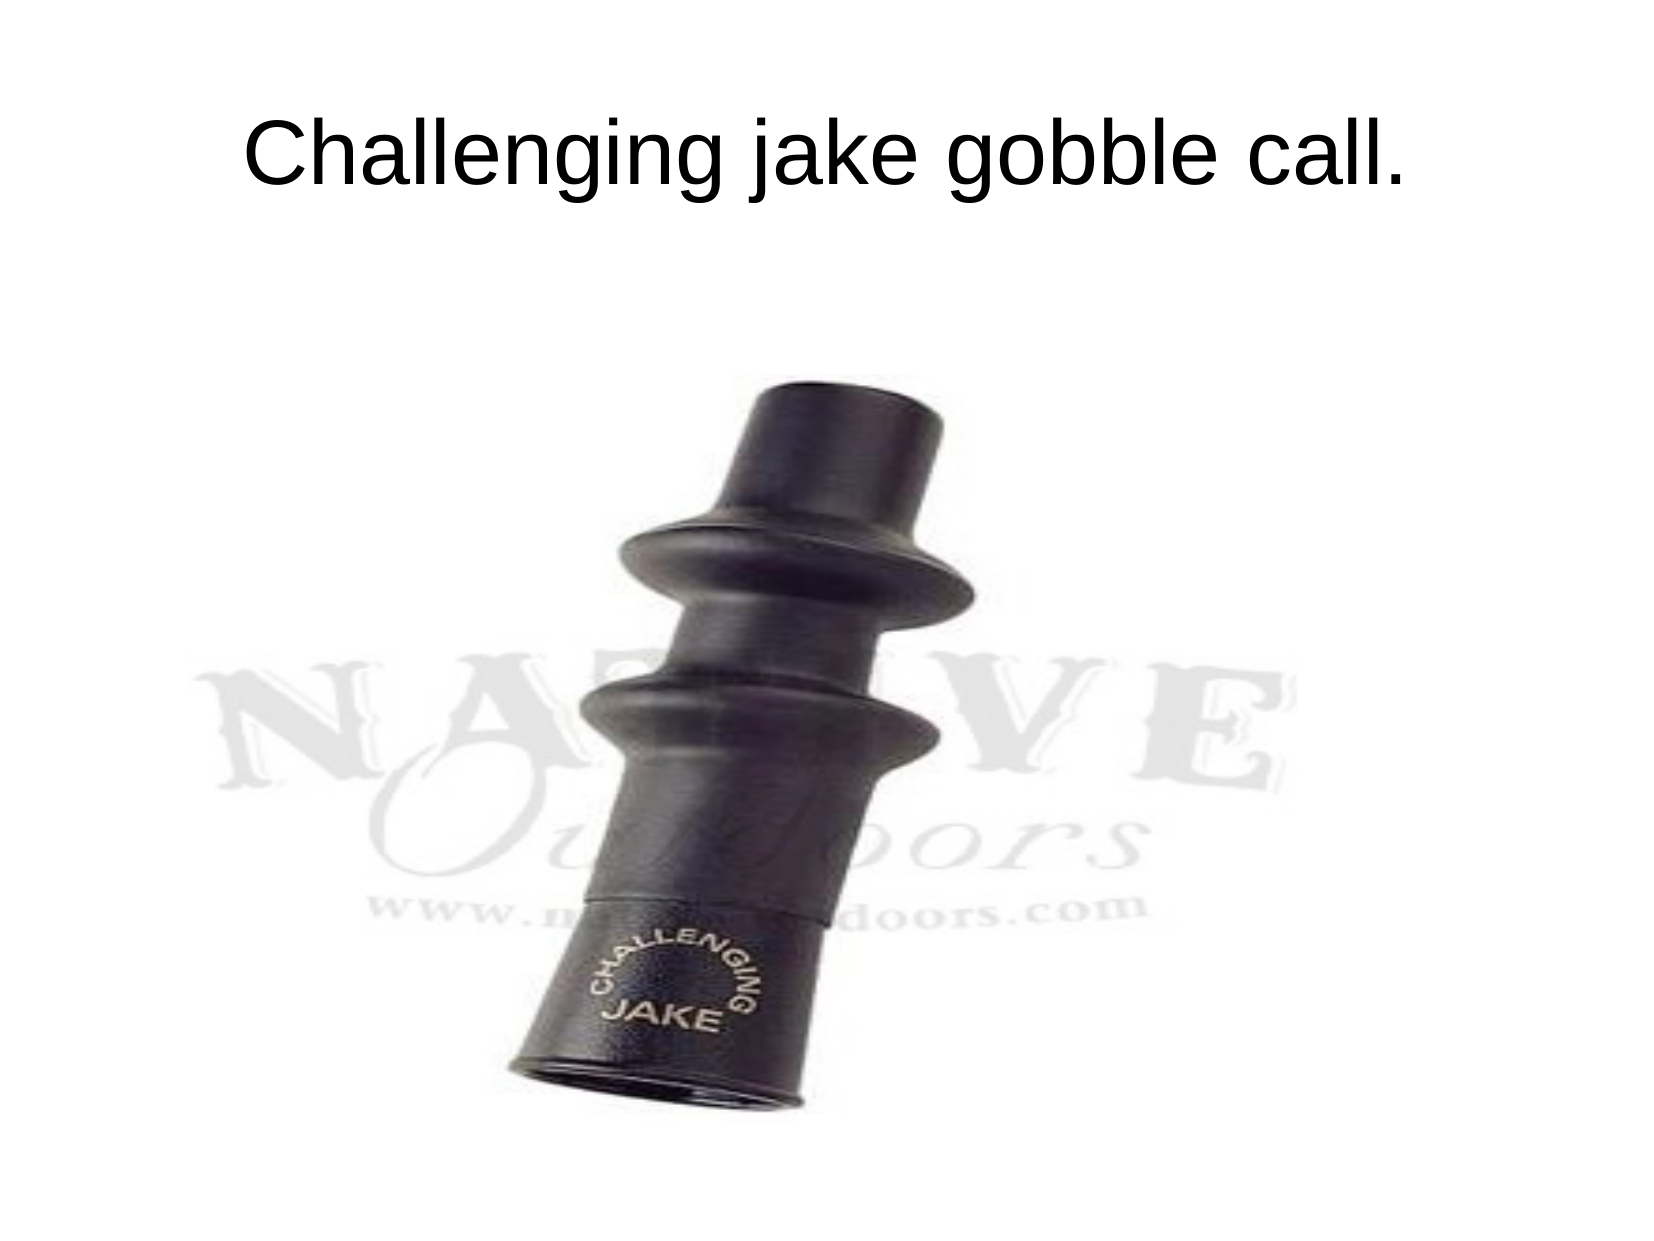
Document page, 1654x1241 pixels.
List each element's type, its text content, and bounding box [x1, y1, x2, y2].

title Challenging jake gobble call. [82, 49, 1571, 257]
picture [187, 374, 1313, 1126]
